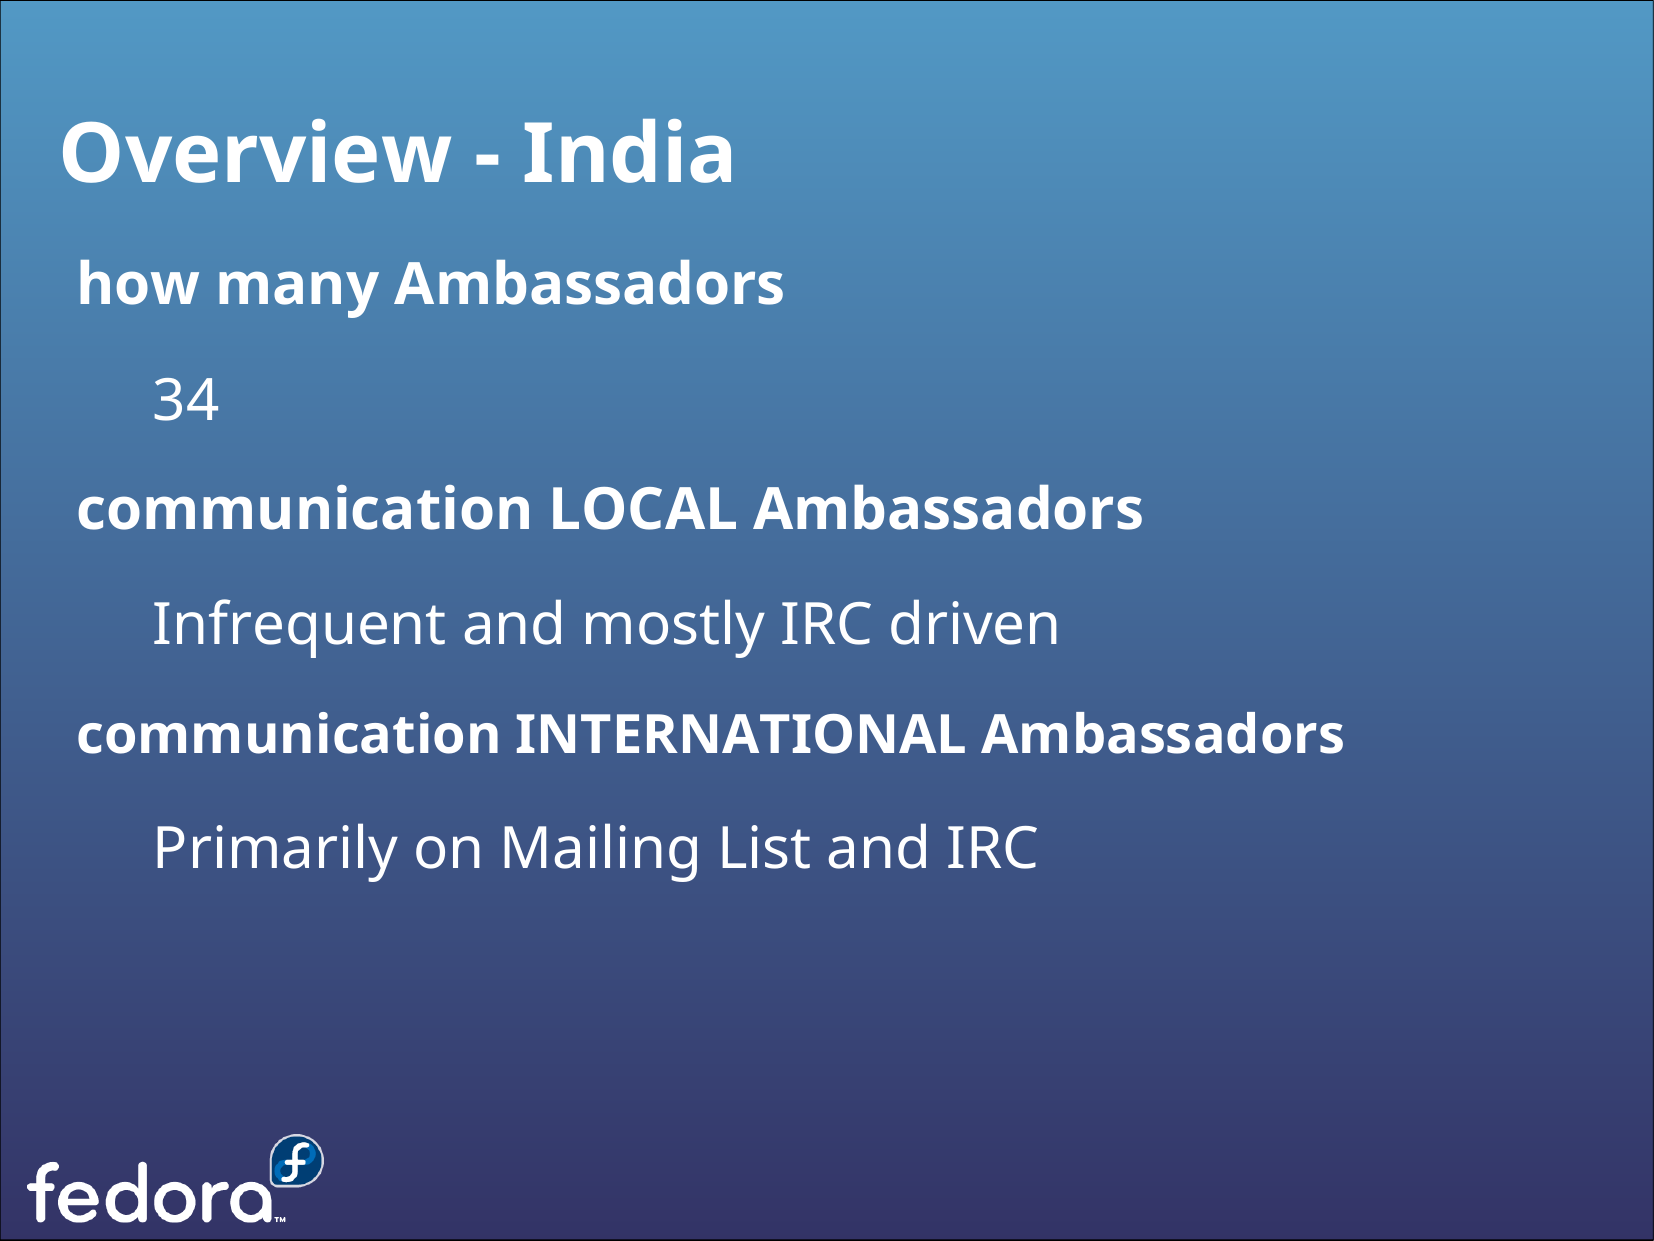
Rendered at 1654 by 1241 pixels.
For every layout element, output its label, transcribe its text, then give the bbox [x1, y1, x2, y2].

list how many Ambassadors 34 communication LOCAL Ambassadors Infrequent and mostly IRC driven communication INTERNATIONAL Ambassadors Primarily on Mailing List and IRC [59, 236, 1624, 1063]
title Overview - India [59, 88, 1624, 207]
picture [26, 1133, 325, 1223]
